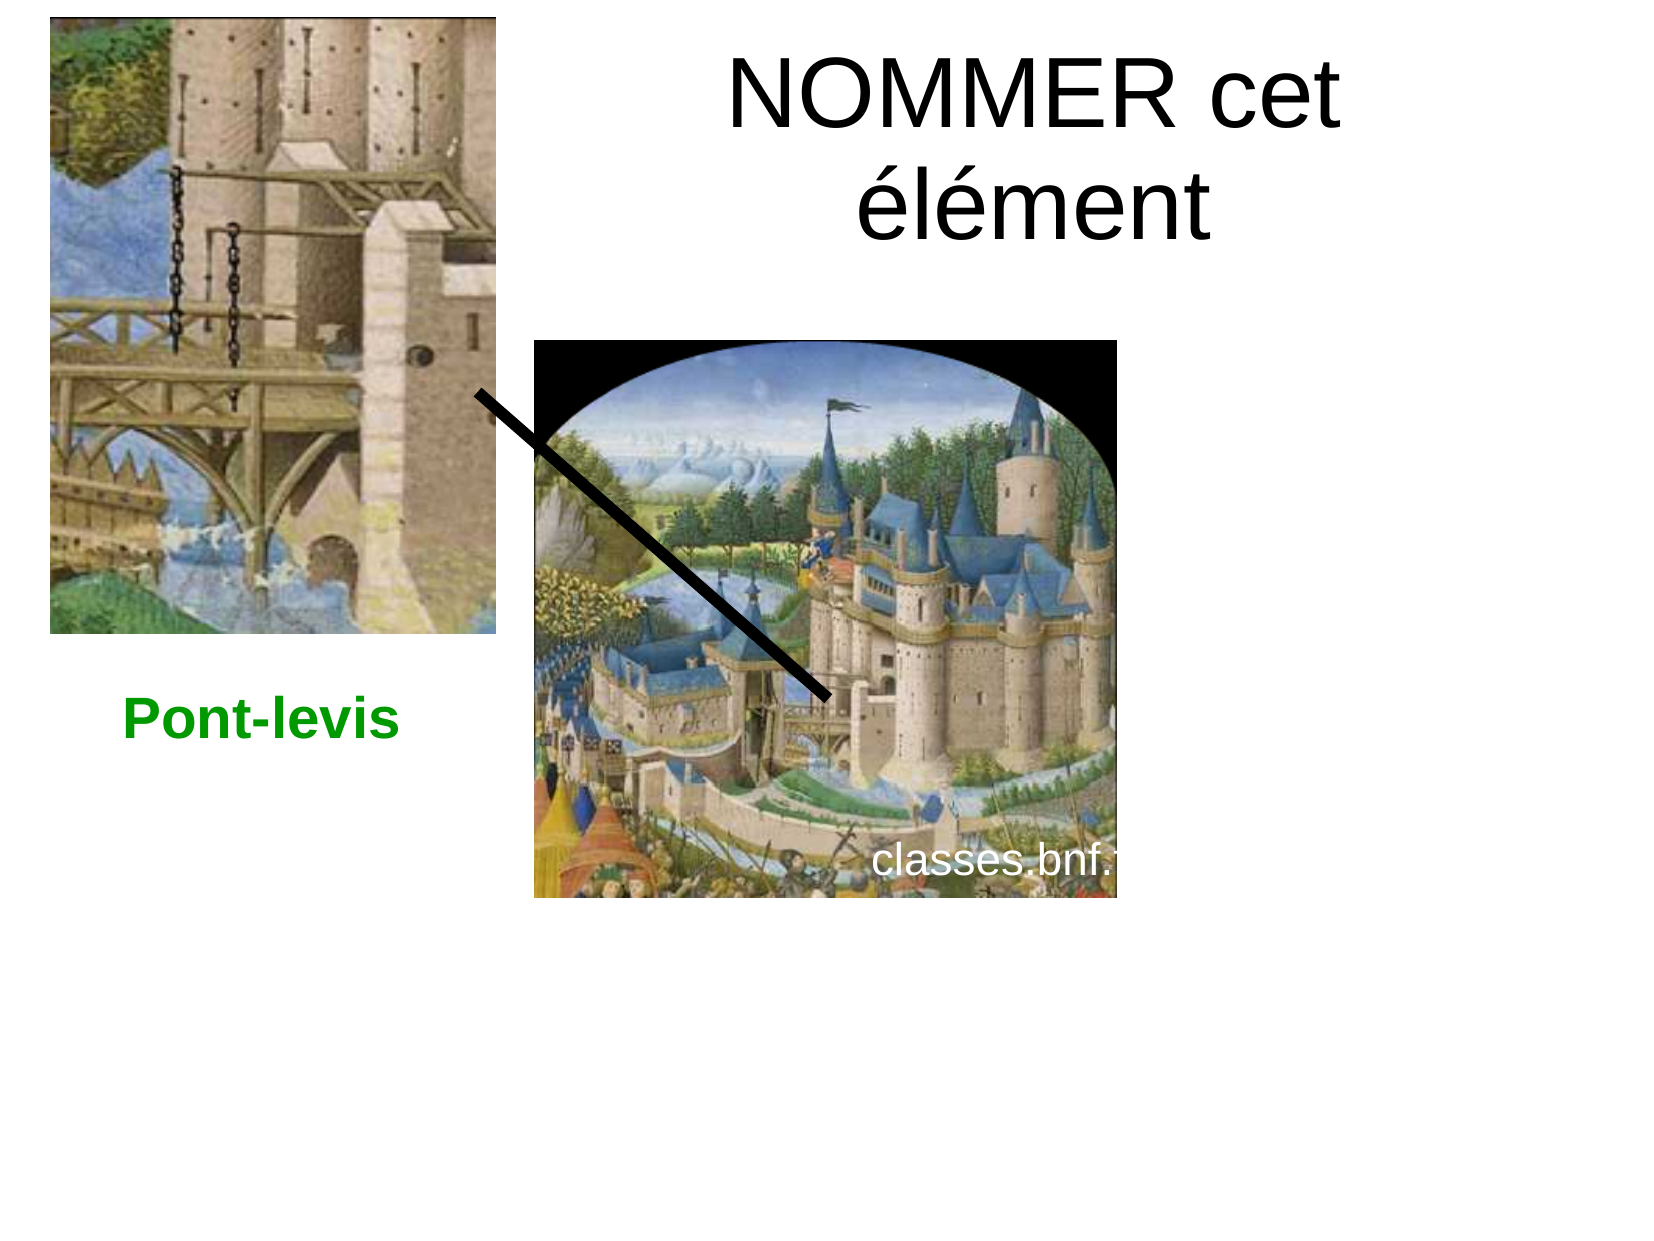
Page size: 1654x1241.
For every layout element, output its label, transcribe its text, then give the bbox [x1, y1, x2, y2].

text_box classes.bnf.fr [856, 826, 1182, 893]
picture [50, 17, 496, 634]
text_box Pont-levis [91, 678, 440, 760]
picture [534, 340, 1117, 898]
text_box NOMMER cet élément [531, 29, 1536, 268]
